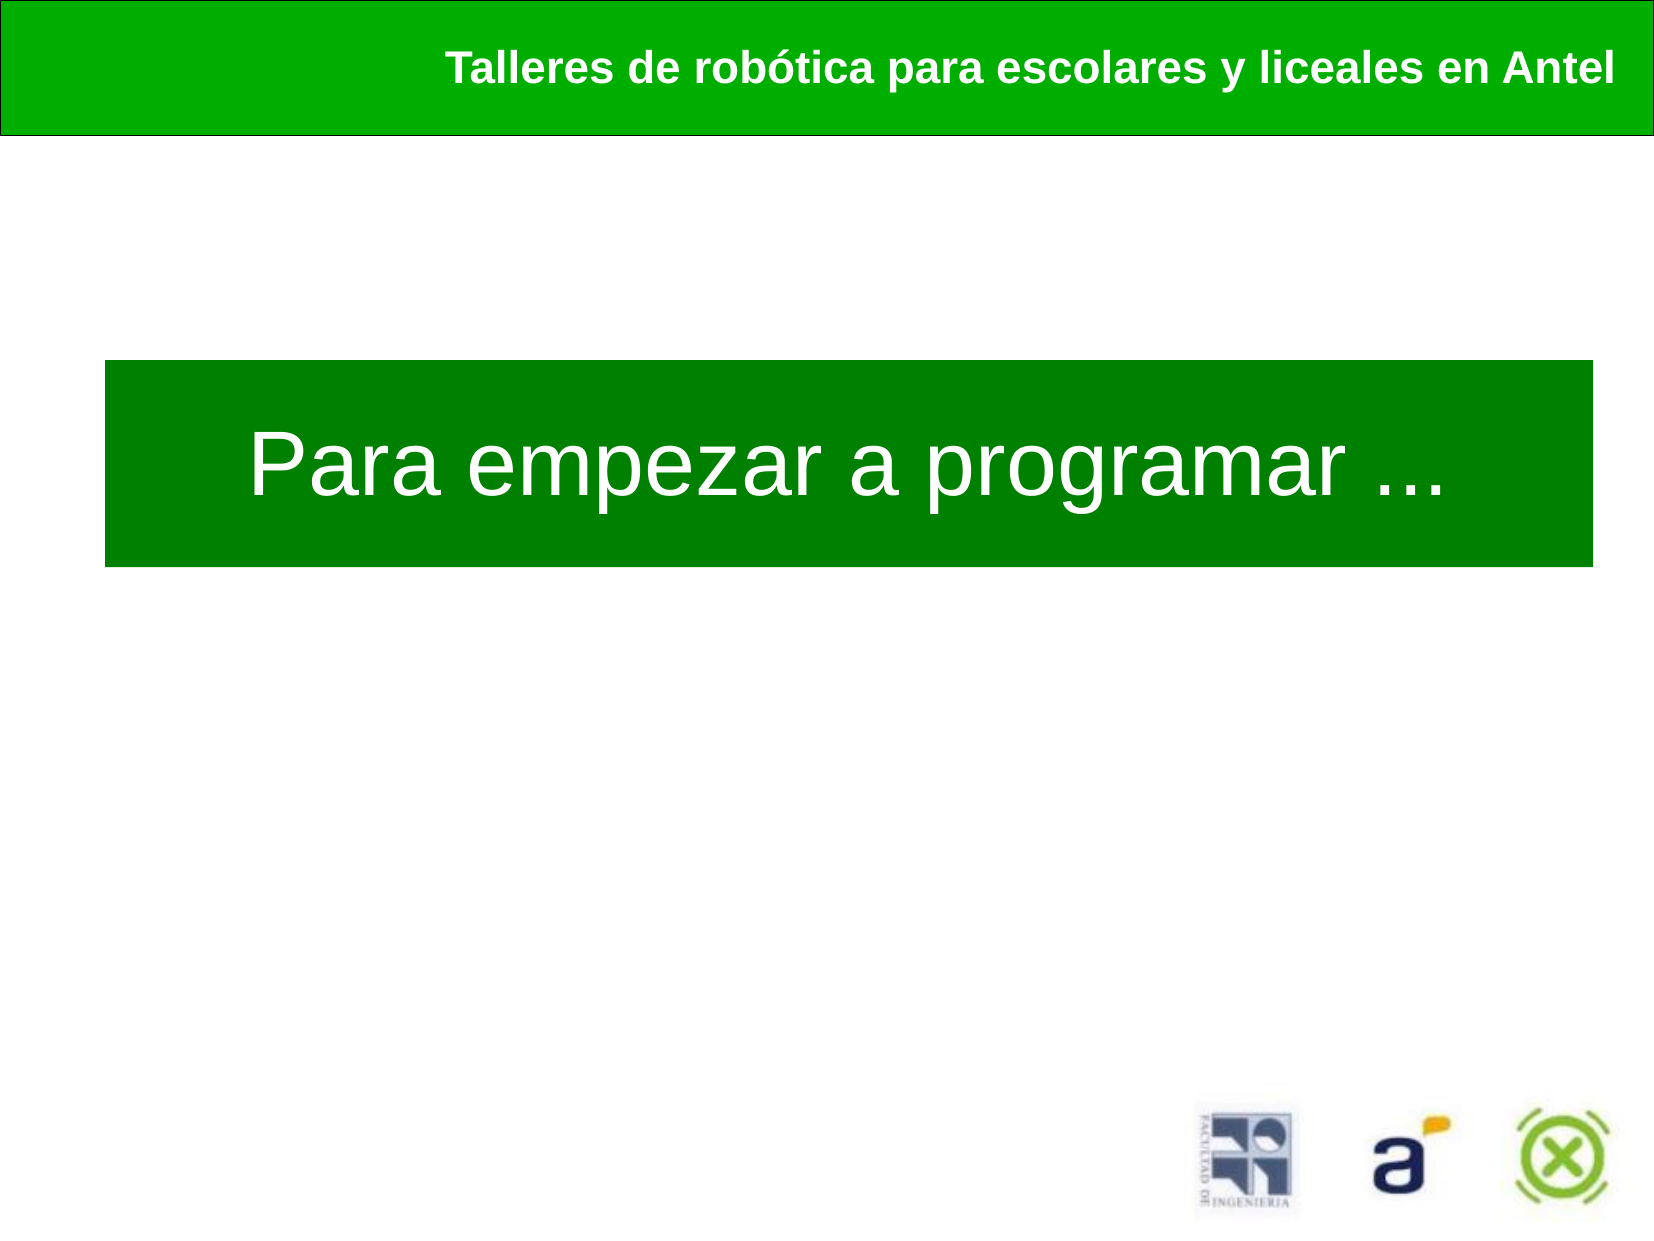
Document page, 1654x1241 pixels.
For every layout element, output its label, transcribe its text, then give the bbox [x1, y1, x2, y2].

picture [0, 136, 1654, 1241]
title Para empezar a programar ... [105, 360, 1594, 568]
text_box Talleres de robótica para escolares y liceales en Antel [0, 0, 1654, 136]
